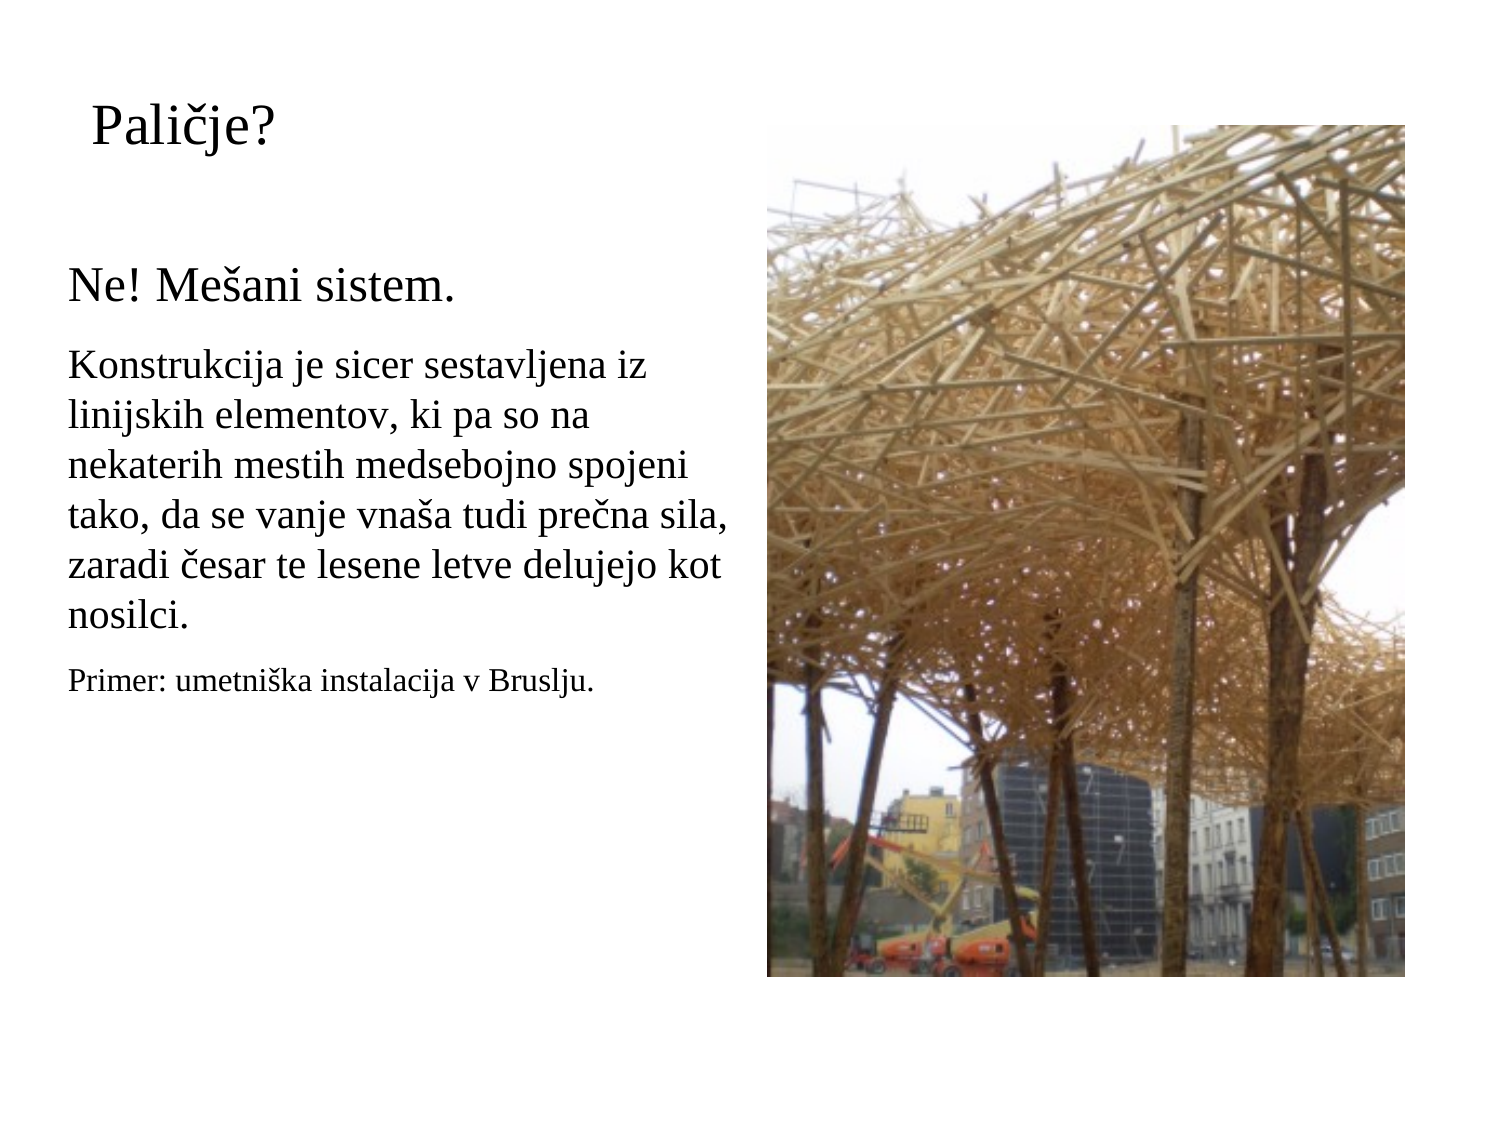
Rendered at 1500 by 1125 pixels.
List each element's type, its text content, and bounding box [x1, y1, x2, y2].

text_box Ne! Mešani sistem. Konstrukcija je sicer sestavljena iz linijskih elementov, ki pa so na nekaterih mestih medsebojno spojeni tako, da se vanje vnaša tudi prečna sila, zaradi česar te lesene letve delujejo kot nosilci. Primer: umetniška instalacija v Bruslju. [53, 243, 751, 767]
text_box Paličje? [76, 78, 455, 164]
picture [767, 125, 1405, 977]
